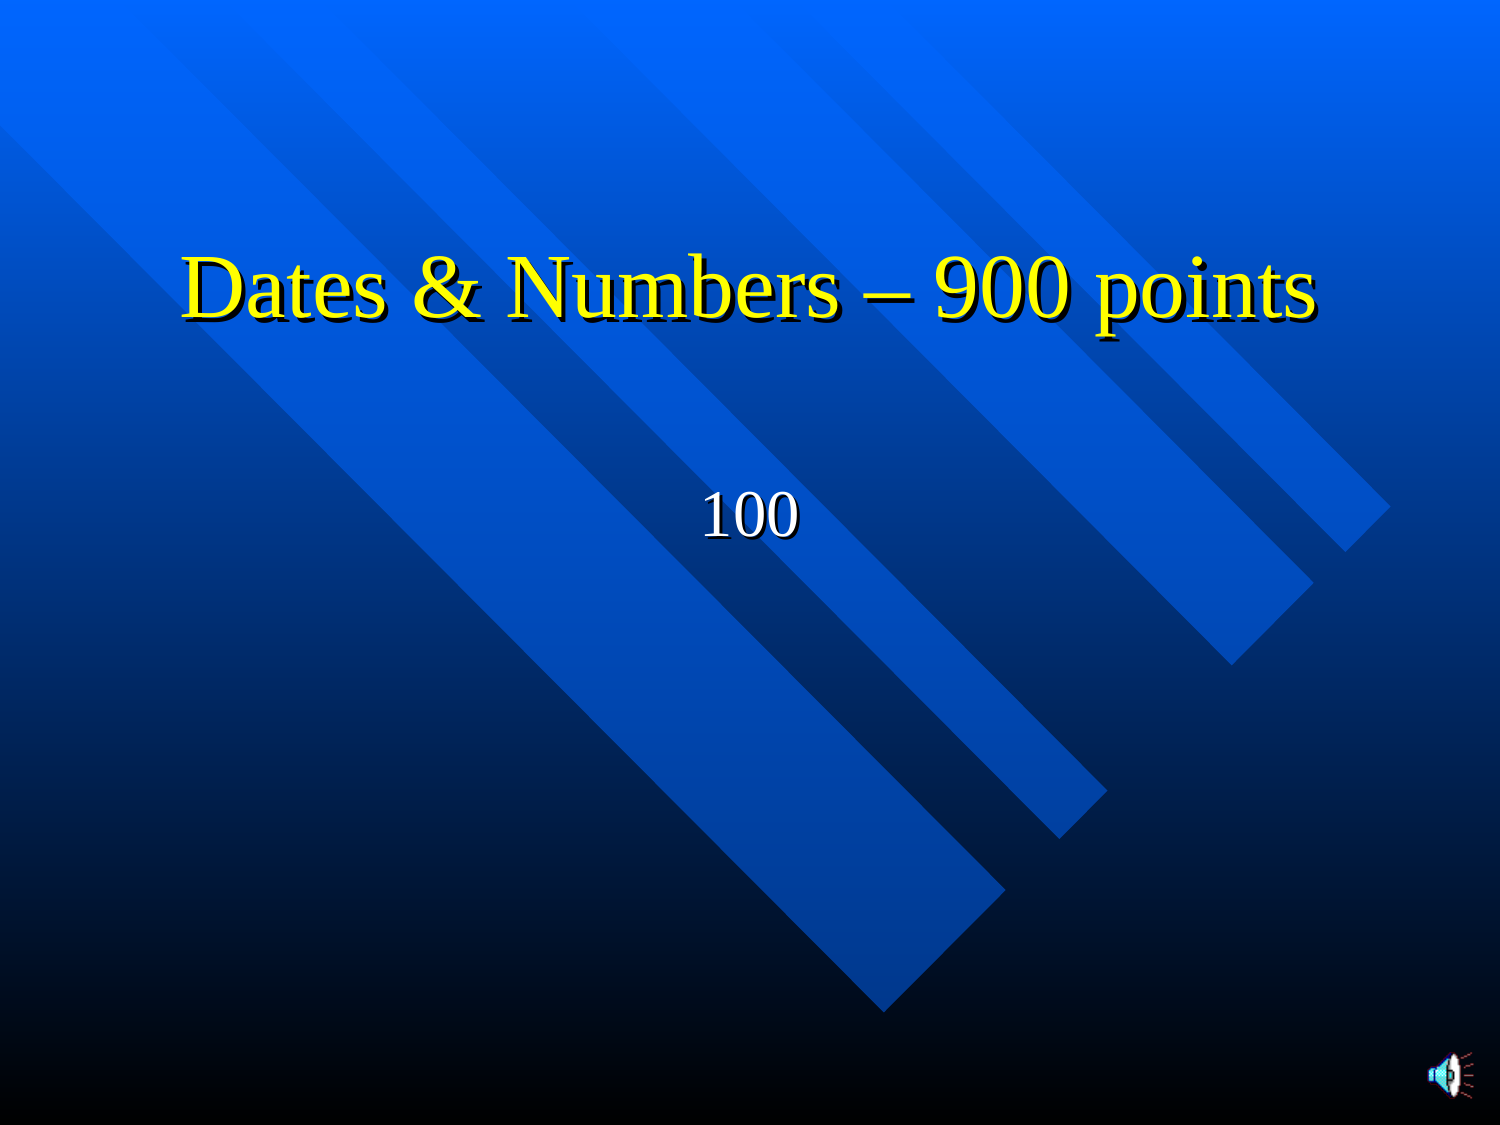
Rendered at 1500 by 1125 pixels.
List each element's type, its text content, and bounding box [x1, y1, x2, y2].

title Dates & Numbers – 900 points [112, 187, 1388, 375]
picture [1426, 1051, 1477, 1102]
subtitle 100 [225, 462, 1276, 751]
